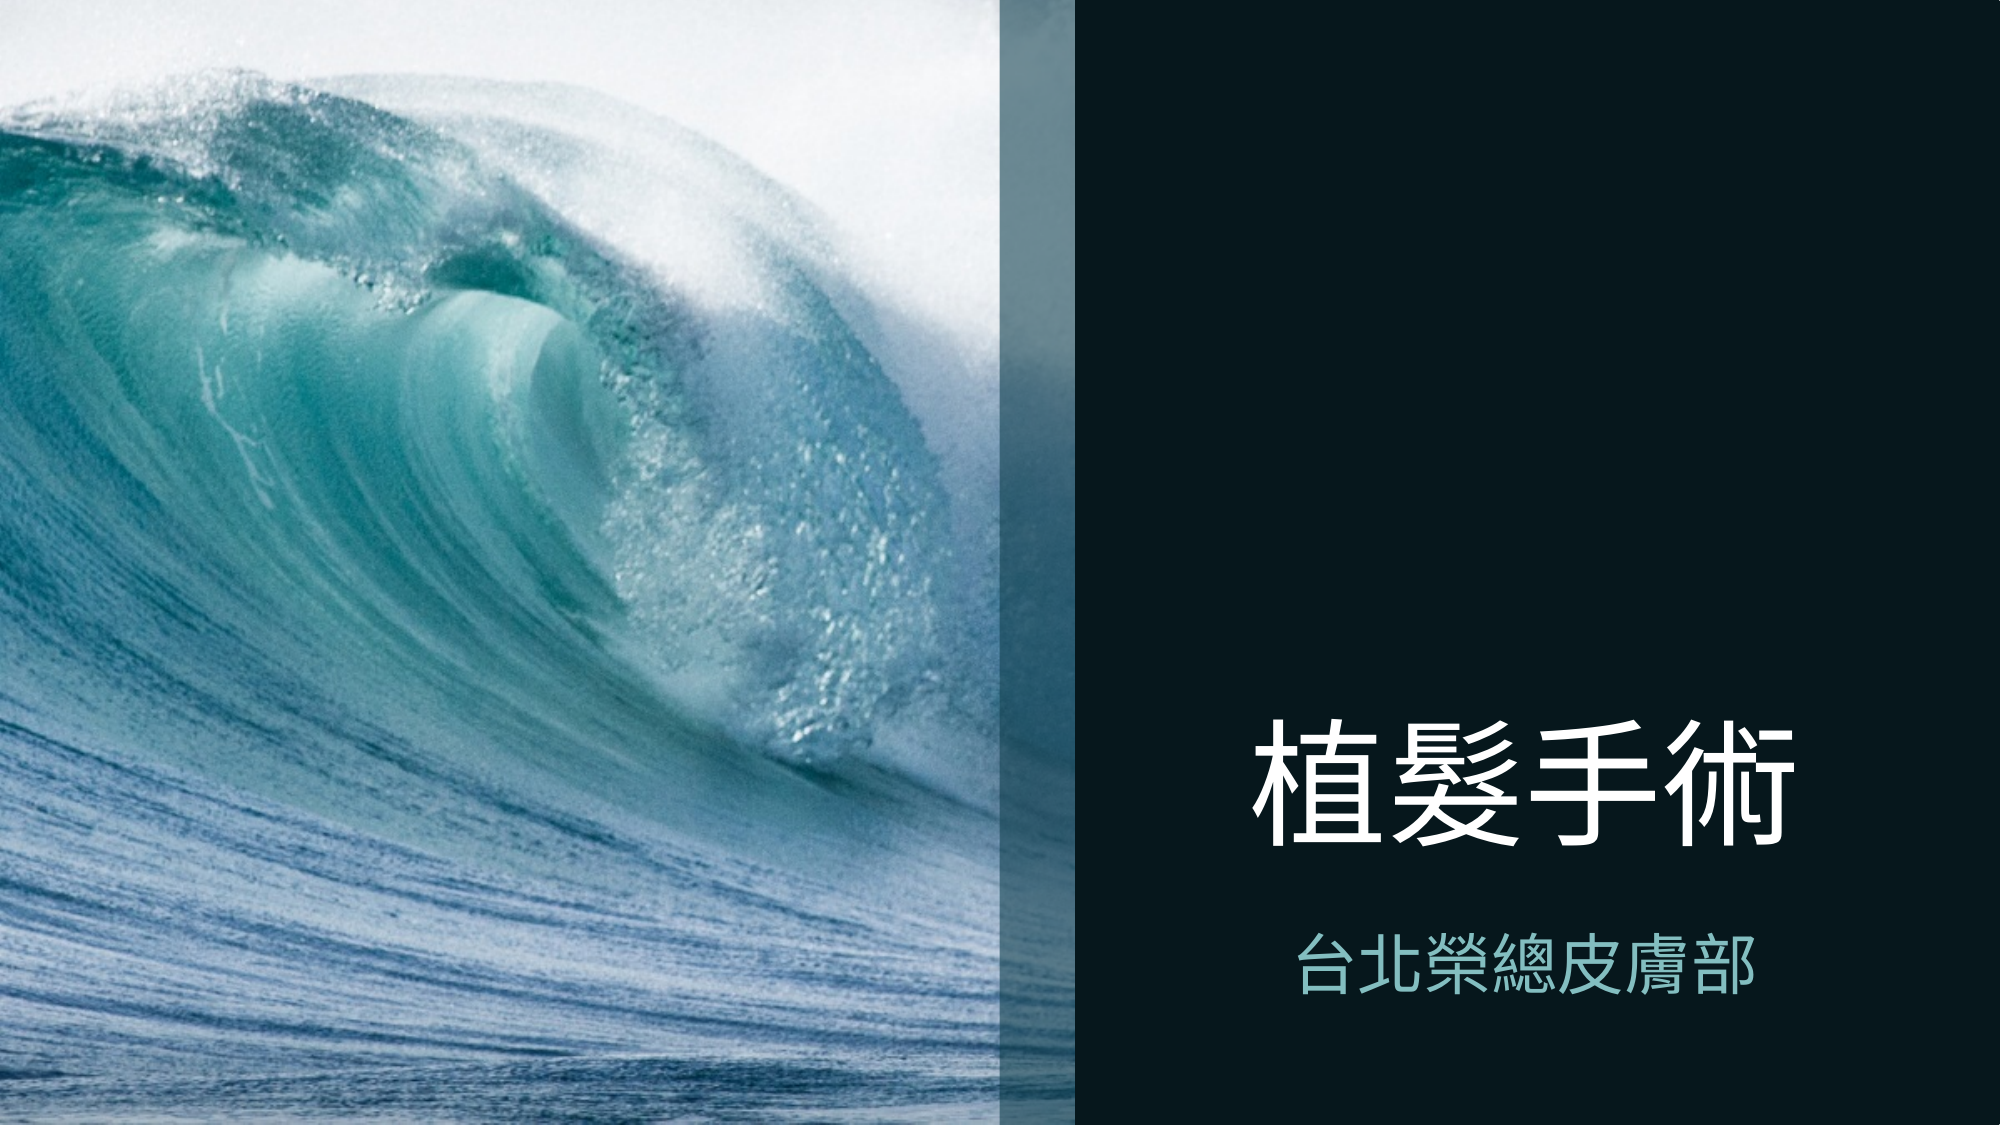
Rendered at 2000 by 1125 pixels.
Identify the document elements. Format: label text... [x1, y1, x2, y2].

title 植髮手術 [1149, 262, 1900, 876]
subtitle 台北榮總皮膚部 [1149, 912, 1900, 1050]
